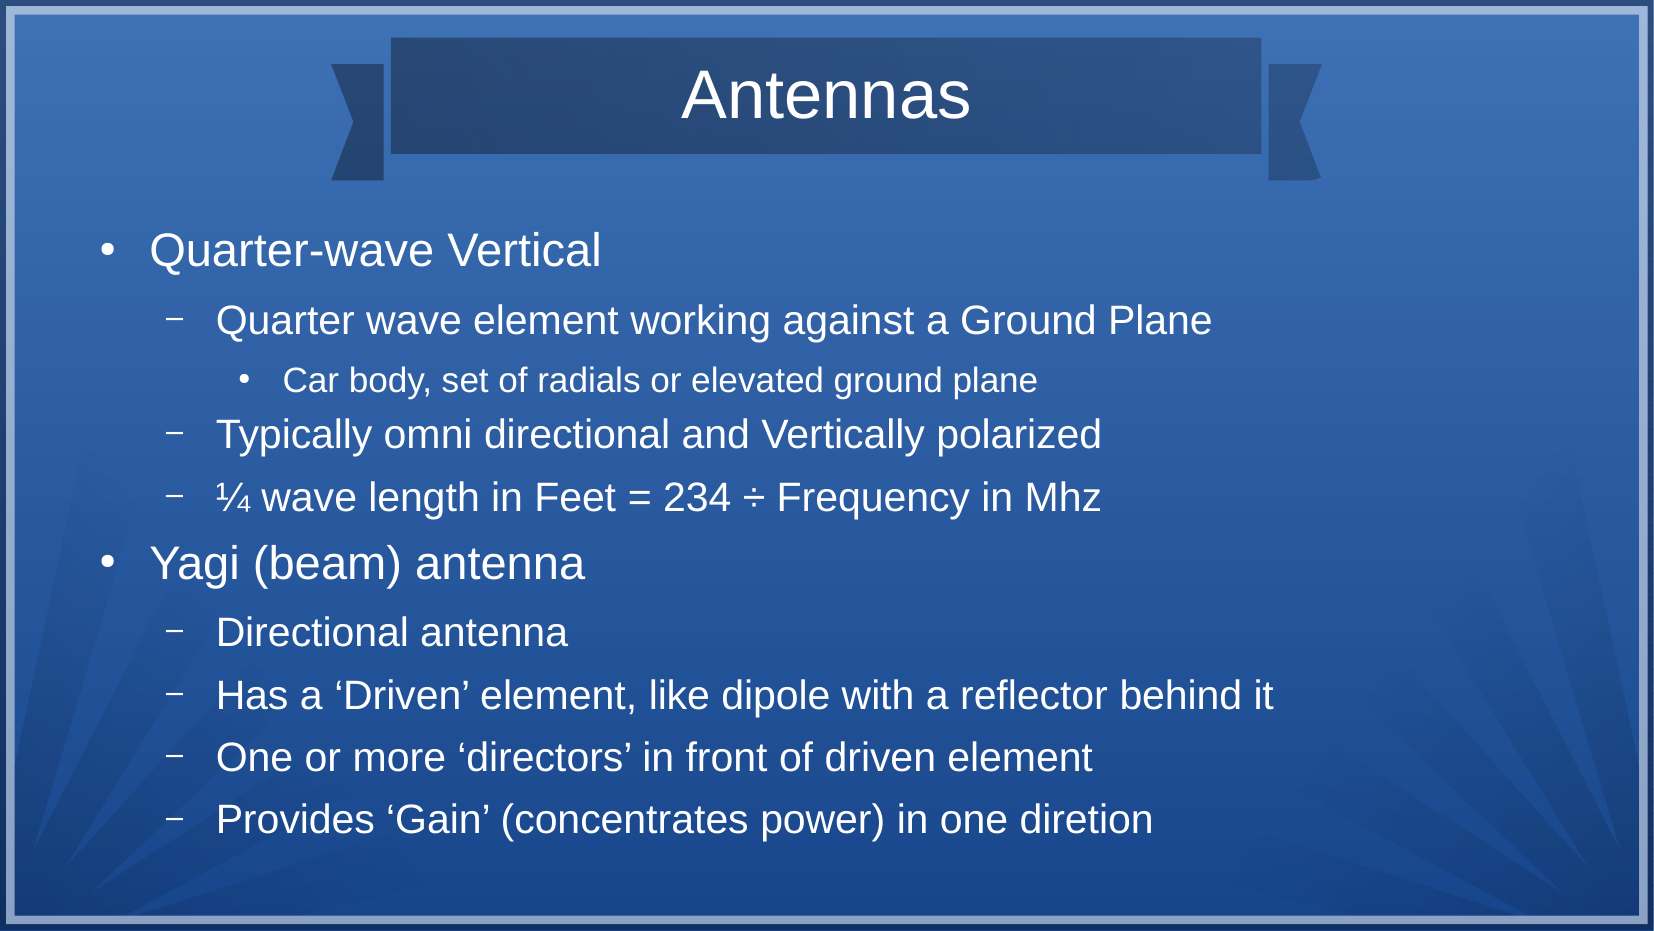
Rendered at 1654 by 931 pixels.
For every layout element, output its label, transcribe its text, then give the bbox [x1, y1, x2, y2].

title Antennas [389, 35, 1264, 154]
list Quarter-wave Vertical Quarter wave element working against a Ground Plane Car body, set of radials or elevated ground plane Typically omni directional and Vertically polarized ¼ wave length in Feet = 234 ÷ Frequency in Mhz Yagi (beam) antenna Directional antenna Has a ‘Driven’ element, like dipole with a reflector behind it One or more ‘directors’ in front of driven element Provides ‘Gain’ (concentrates power) in one diretion [82, 224, 1571, 848]
